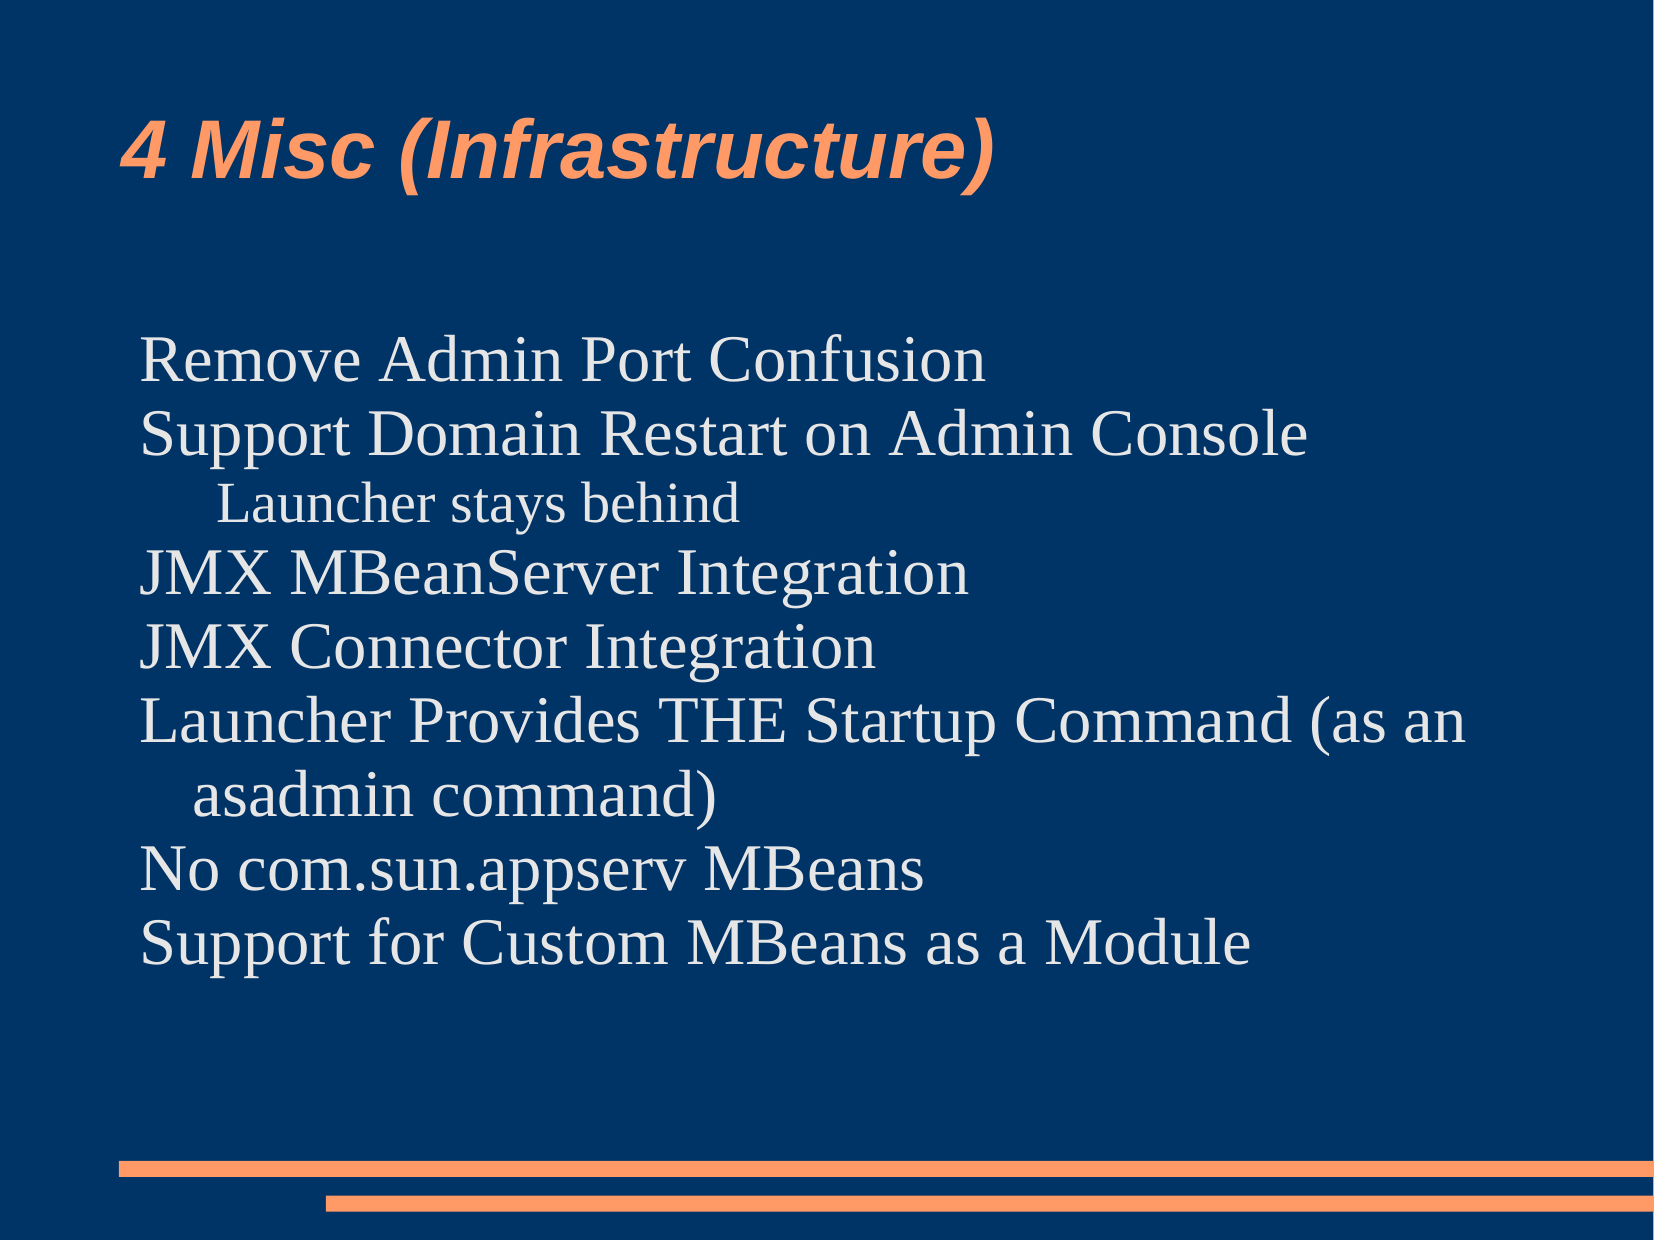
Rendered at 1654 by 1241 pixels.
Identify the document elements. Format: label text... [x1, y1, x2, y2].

list Remove Admin Port Confusion Support Domain Restart on Admin Console Launcher stays behind JMX MBeanServer Integration JMX Connector Integration Launcher Provides THE Startup Command (as an asadmin command) No com.sun.appserv MBeans Support for Custom MBeans as a Module [121, 322, 1561, 1133]
title 4 Misc (Infrastructure) [121, 46, 1534, 254]
